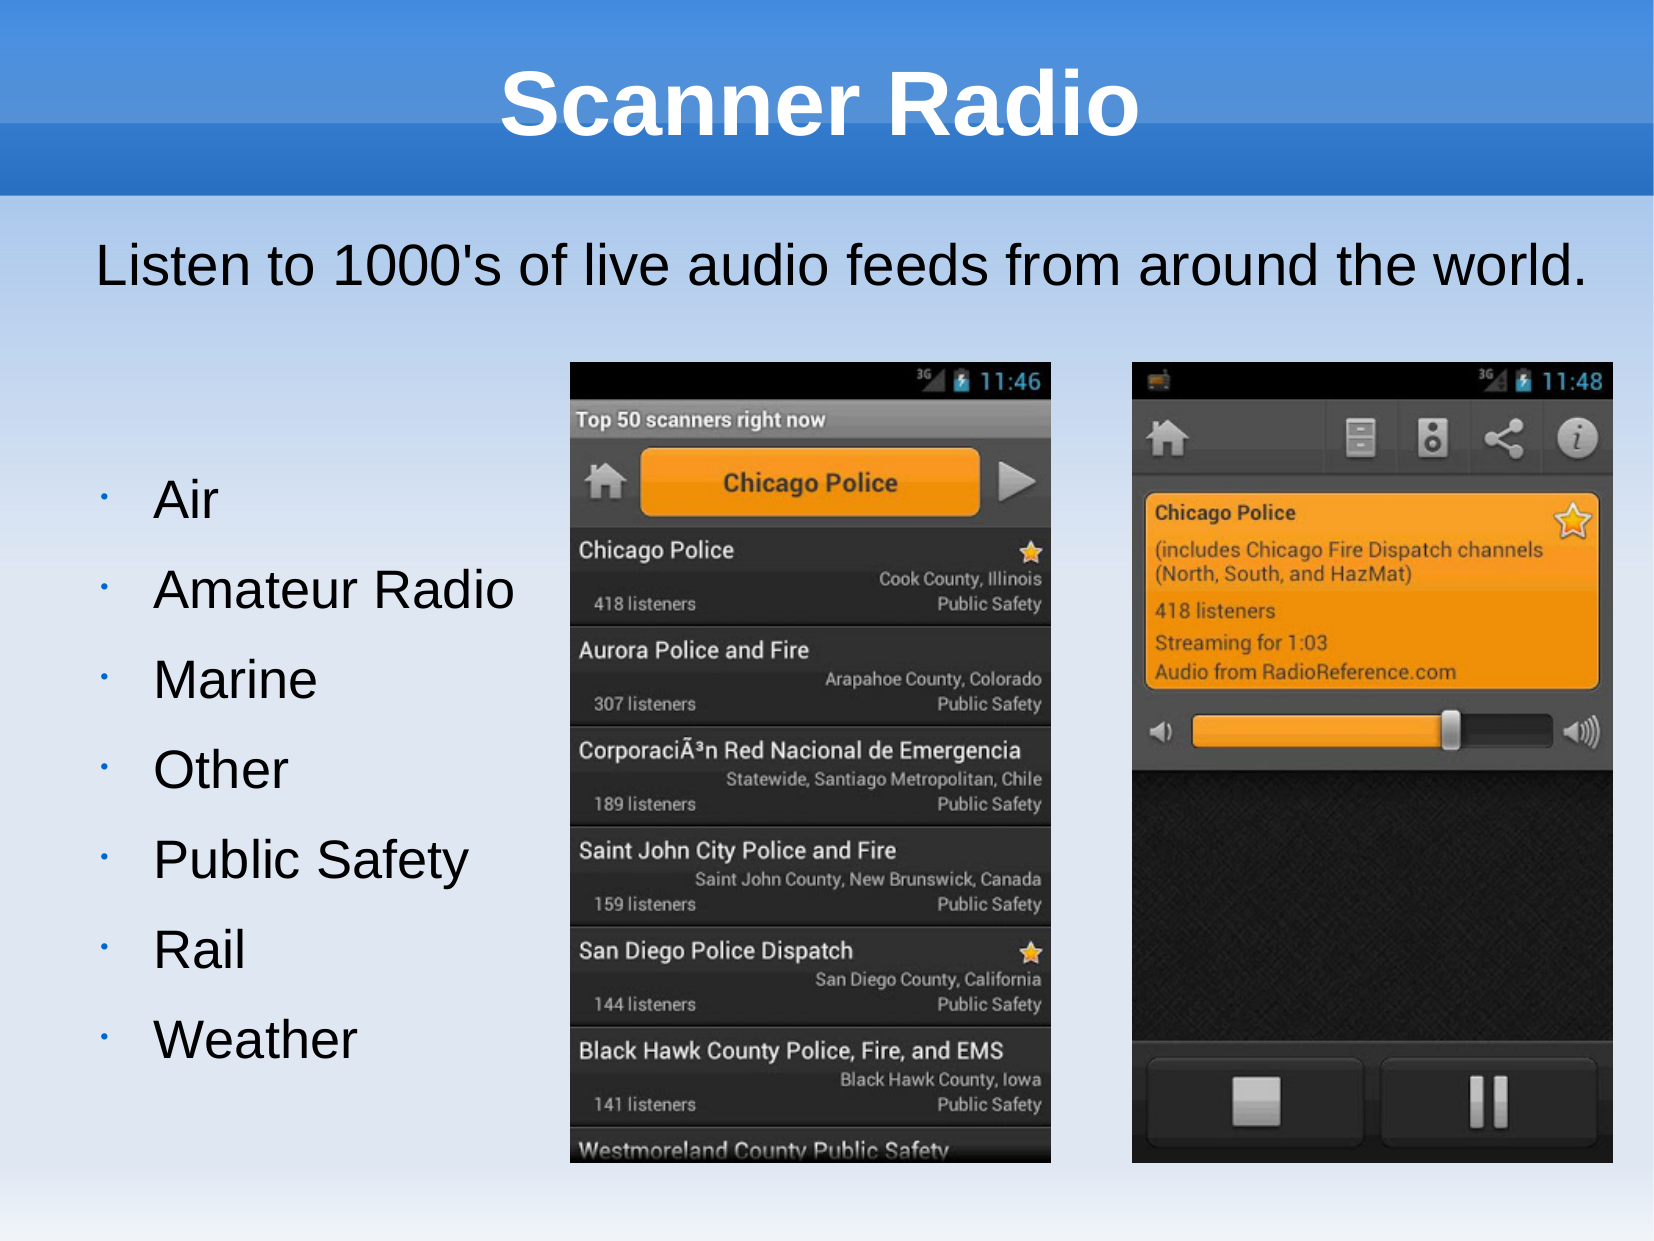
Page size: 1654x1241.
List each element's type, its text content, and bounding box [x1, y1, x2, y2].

title Scanner Radio [76, 0, 1565, 208]
list Air Amateur Radio Marine Other Public Safety Rail Weather [82, 305, 809, 1094]
picture [0, 0, 1654, 1241]
text_box Listen to 1000's of live audio feeds from around the world. [75, 225, 1613, 305]
